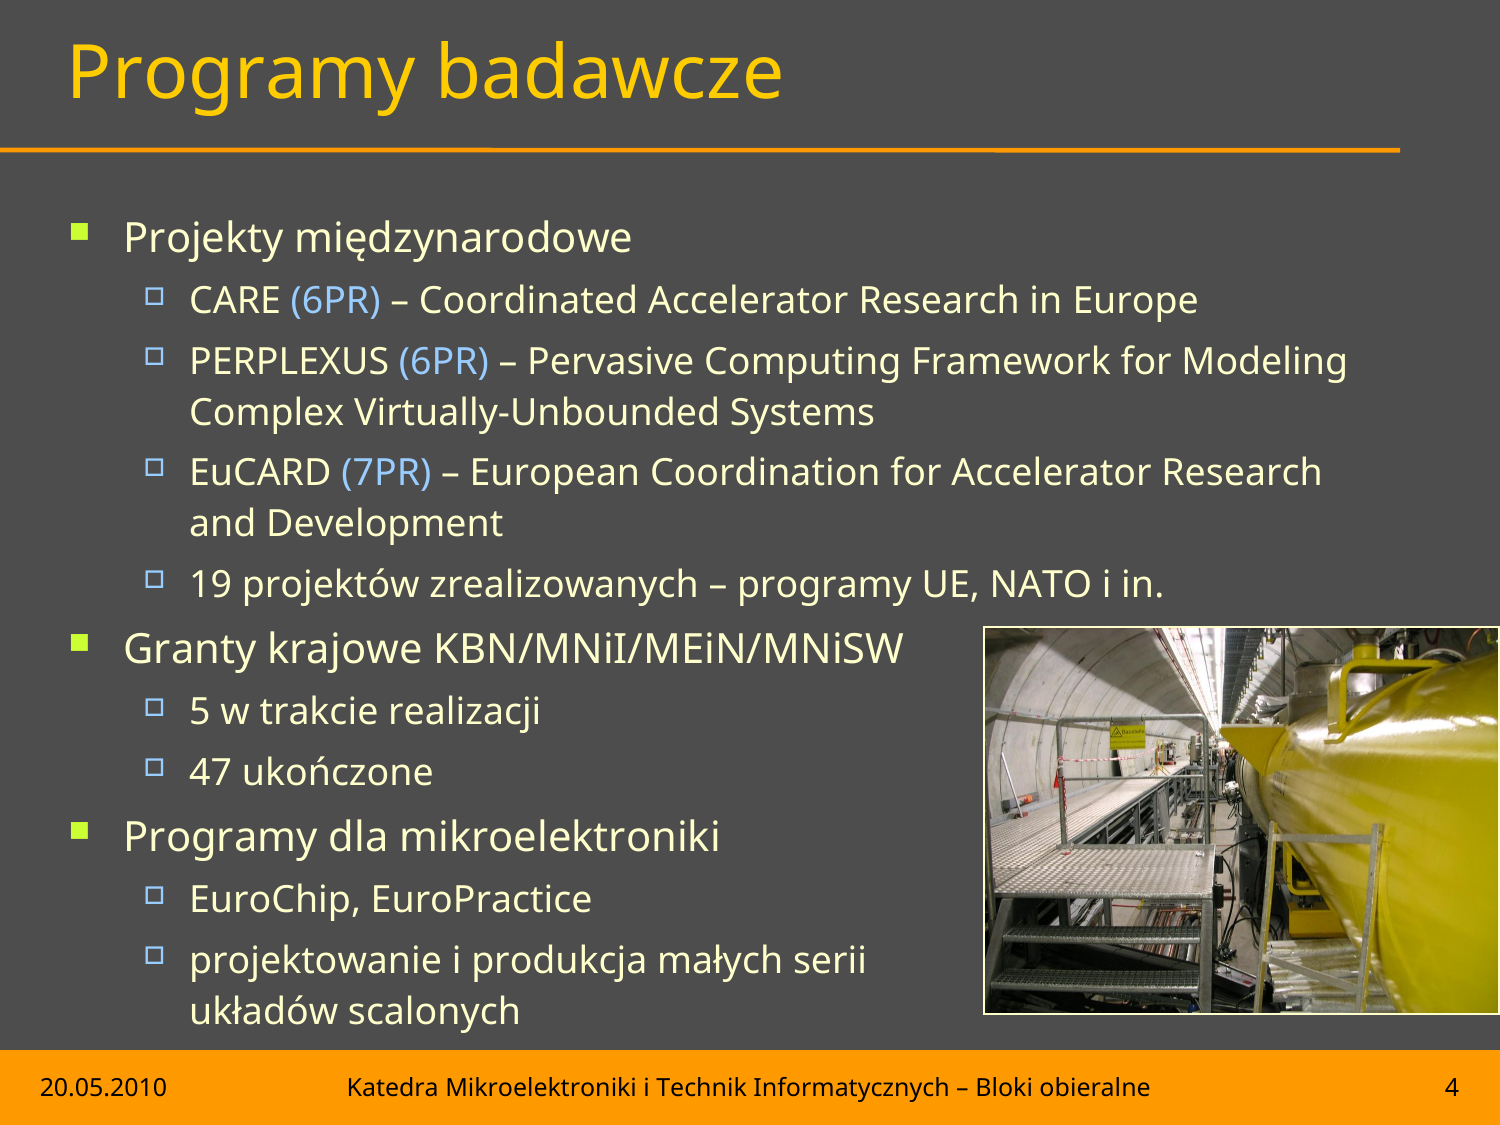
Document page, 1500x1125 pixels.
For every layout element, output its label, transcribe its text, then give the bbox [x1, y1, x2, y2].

list Projekty międzynarodowe CARE (6PR) – Coordinated Accelerator Research in Europe PERPLEXUS (6PR) – Pervasive Computing Framework for Modeling Complex Virtually-Unbounded Systems EuCARD (7PR) – European Coordination for Accelerator Research and Development 19 projektów zrealizowanych – programy UE, NATO i in. Granty krajowe KBN/MNiI/MEiN/MNiSW 5 w trakcie realizacji 47 ukończone Programy dla mikroelektroniki EuroChip, EuroPractice projektowanie i produkcja małych serii układów scalonych [53, 199, 1401, 1038]
picture [985, 628, 1498, 1013]
title Programy badawcze [52, 12, 1469, 127]
